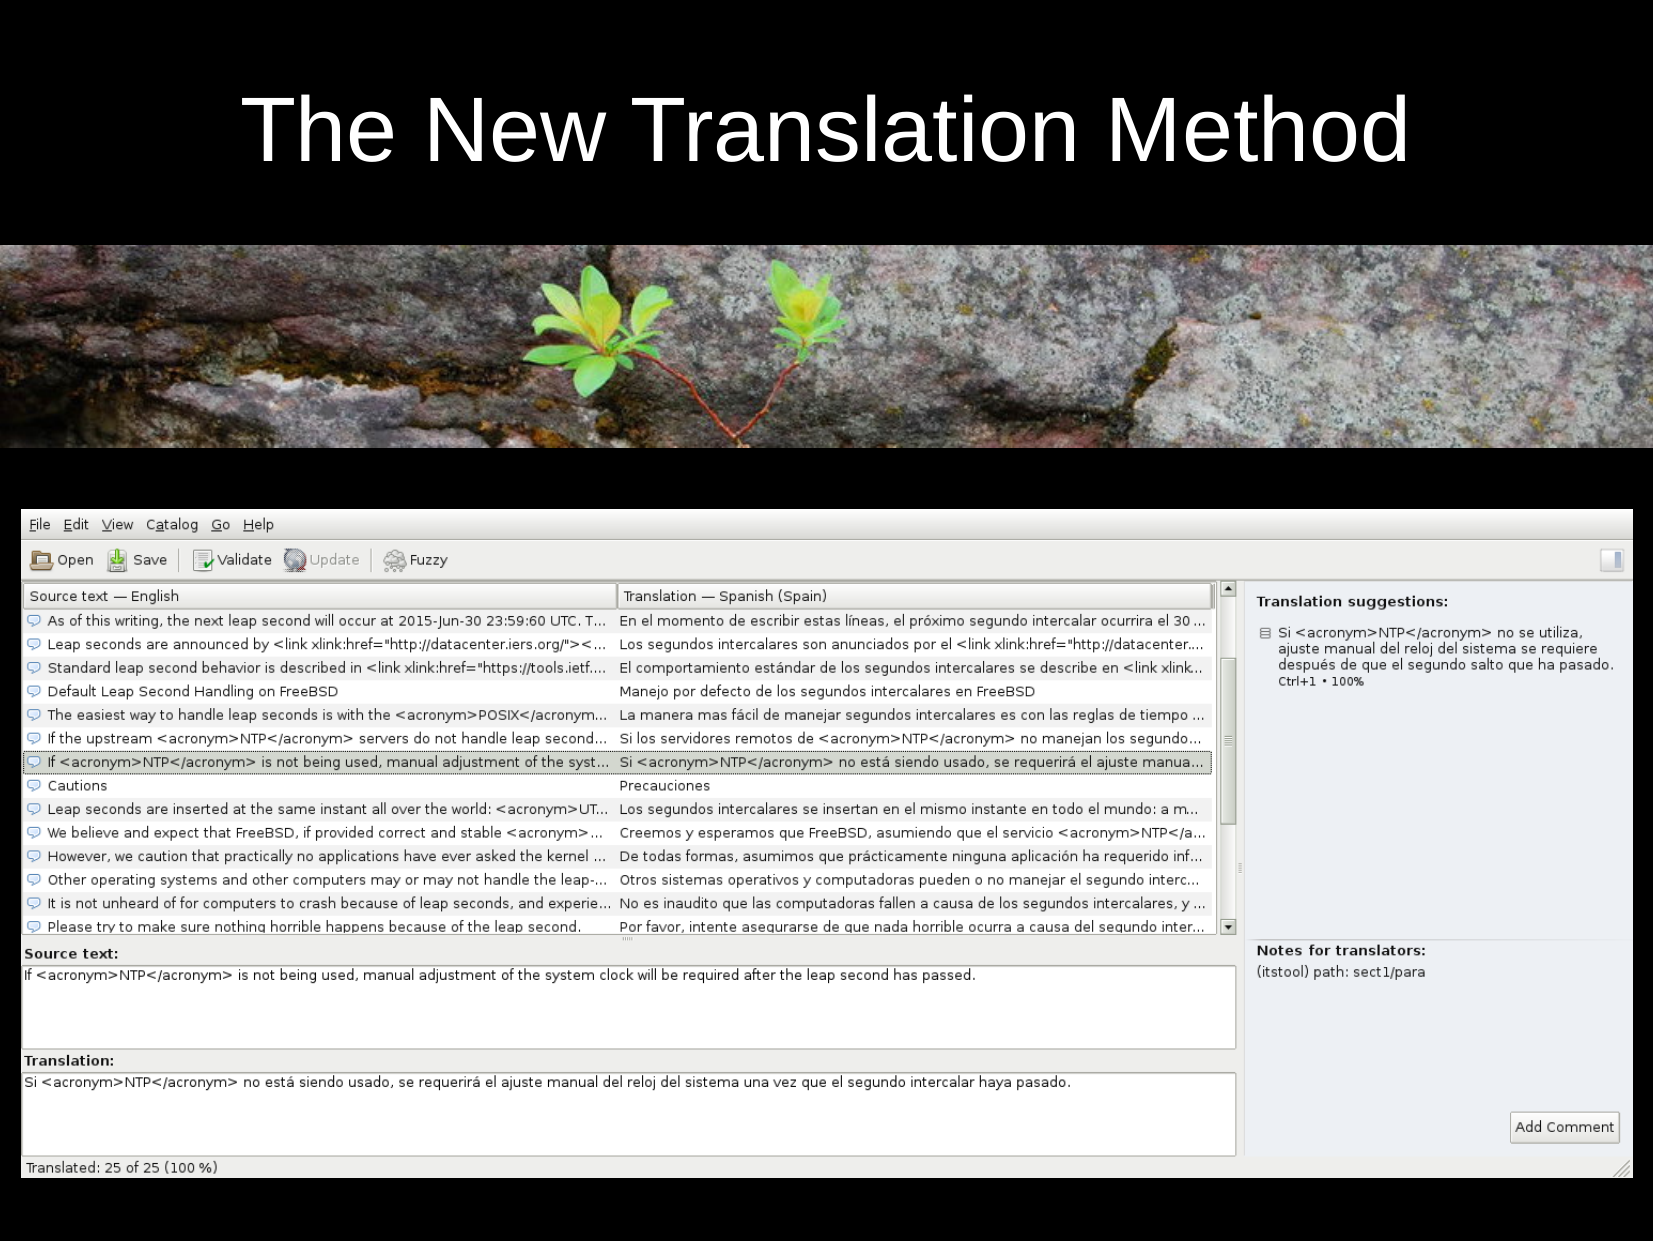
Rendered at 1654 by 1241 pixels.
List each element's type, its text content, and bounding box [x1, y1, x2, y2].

picture [0, 245, 1653, 448]
picture [21, 509, 1633, 1178]
title The New Translation Method [82, 49, 1571, 211]
